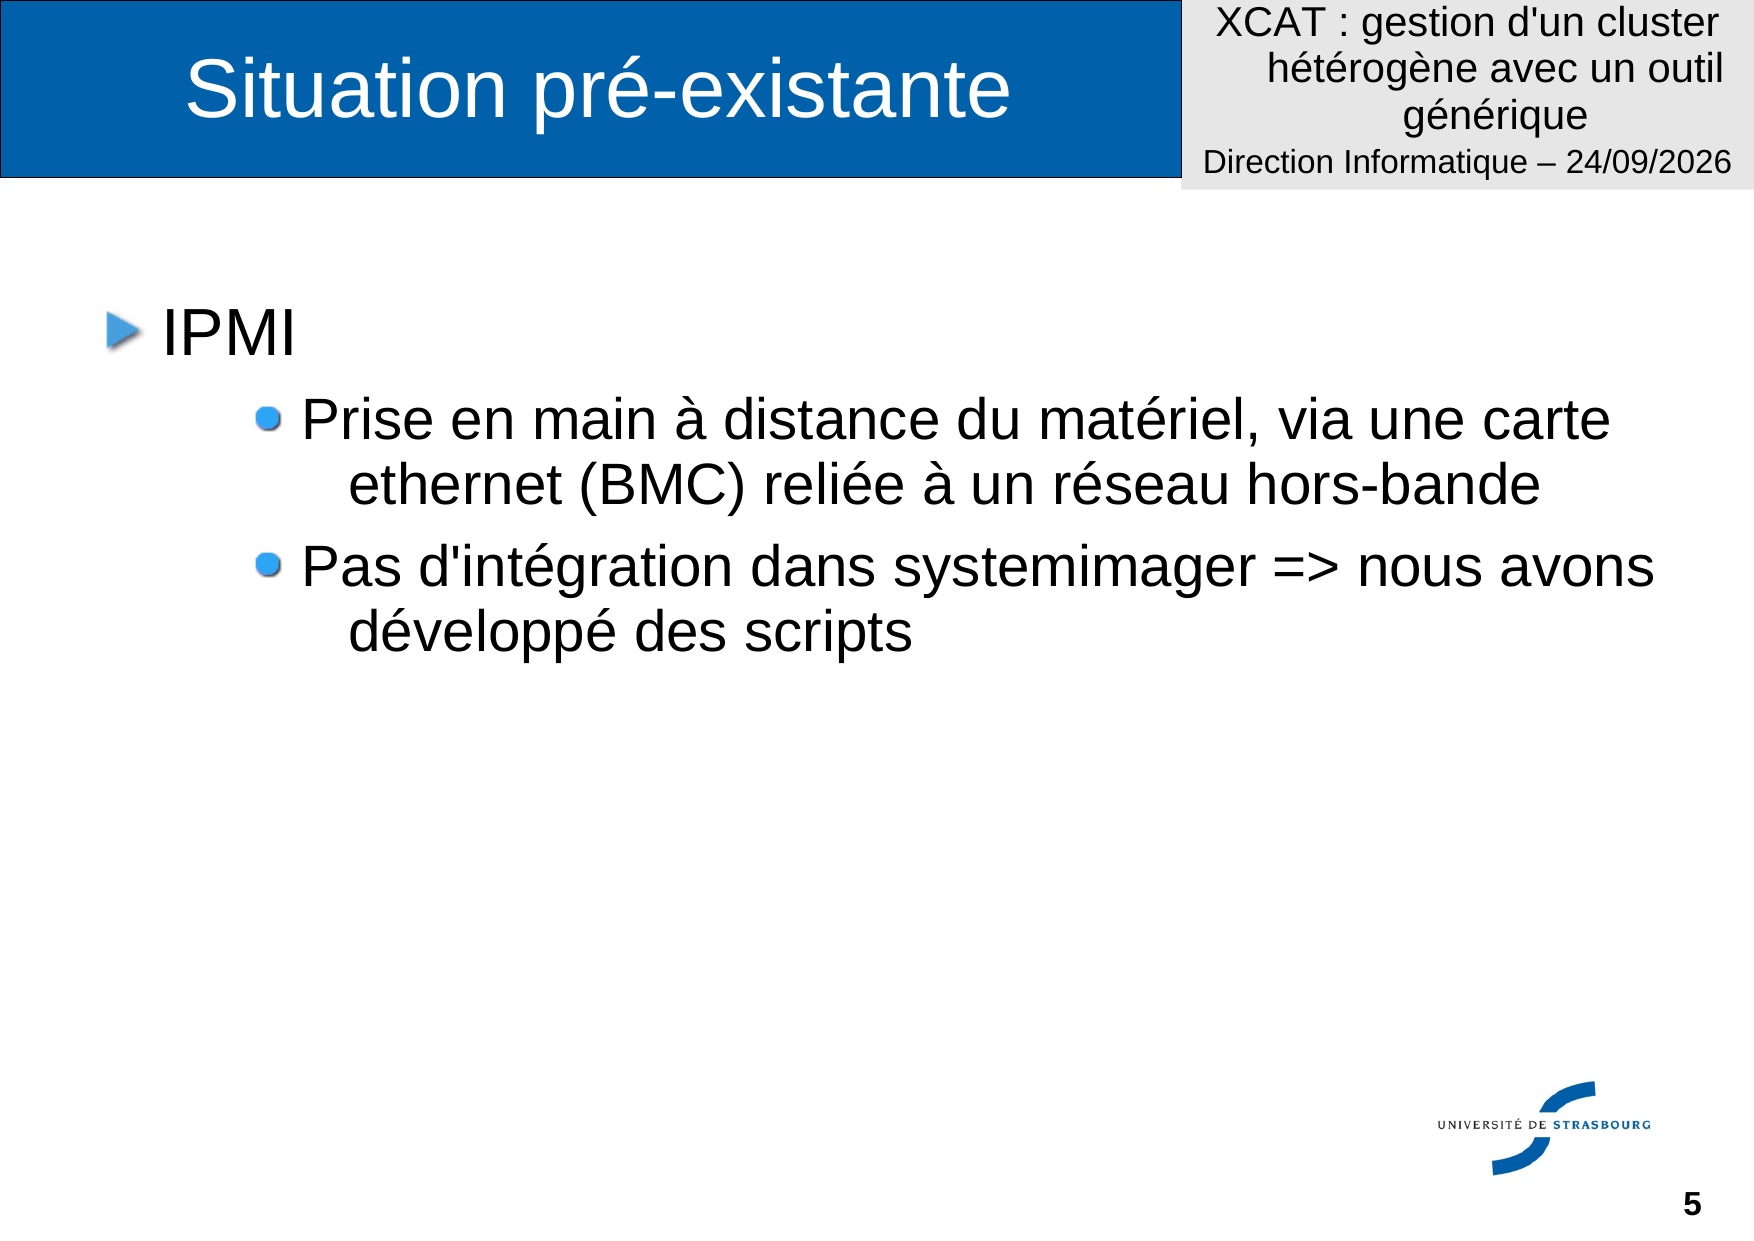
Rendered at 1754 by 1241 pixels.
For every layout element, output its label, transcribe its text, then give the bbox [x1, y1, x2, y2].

picture [1381, 1033, 1707, 1223]
list IPMI Prise en main à distance du matériel, via une carte ethernet (BMC) reliée à un réseau hors-bande Pas d'intégration dans systemimager => nous avons développé des scripts [104, 295, 1684, 1114]
title Situation pré-existante [0, 0, 1169, 178]
